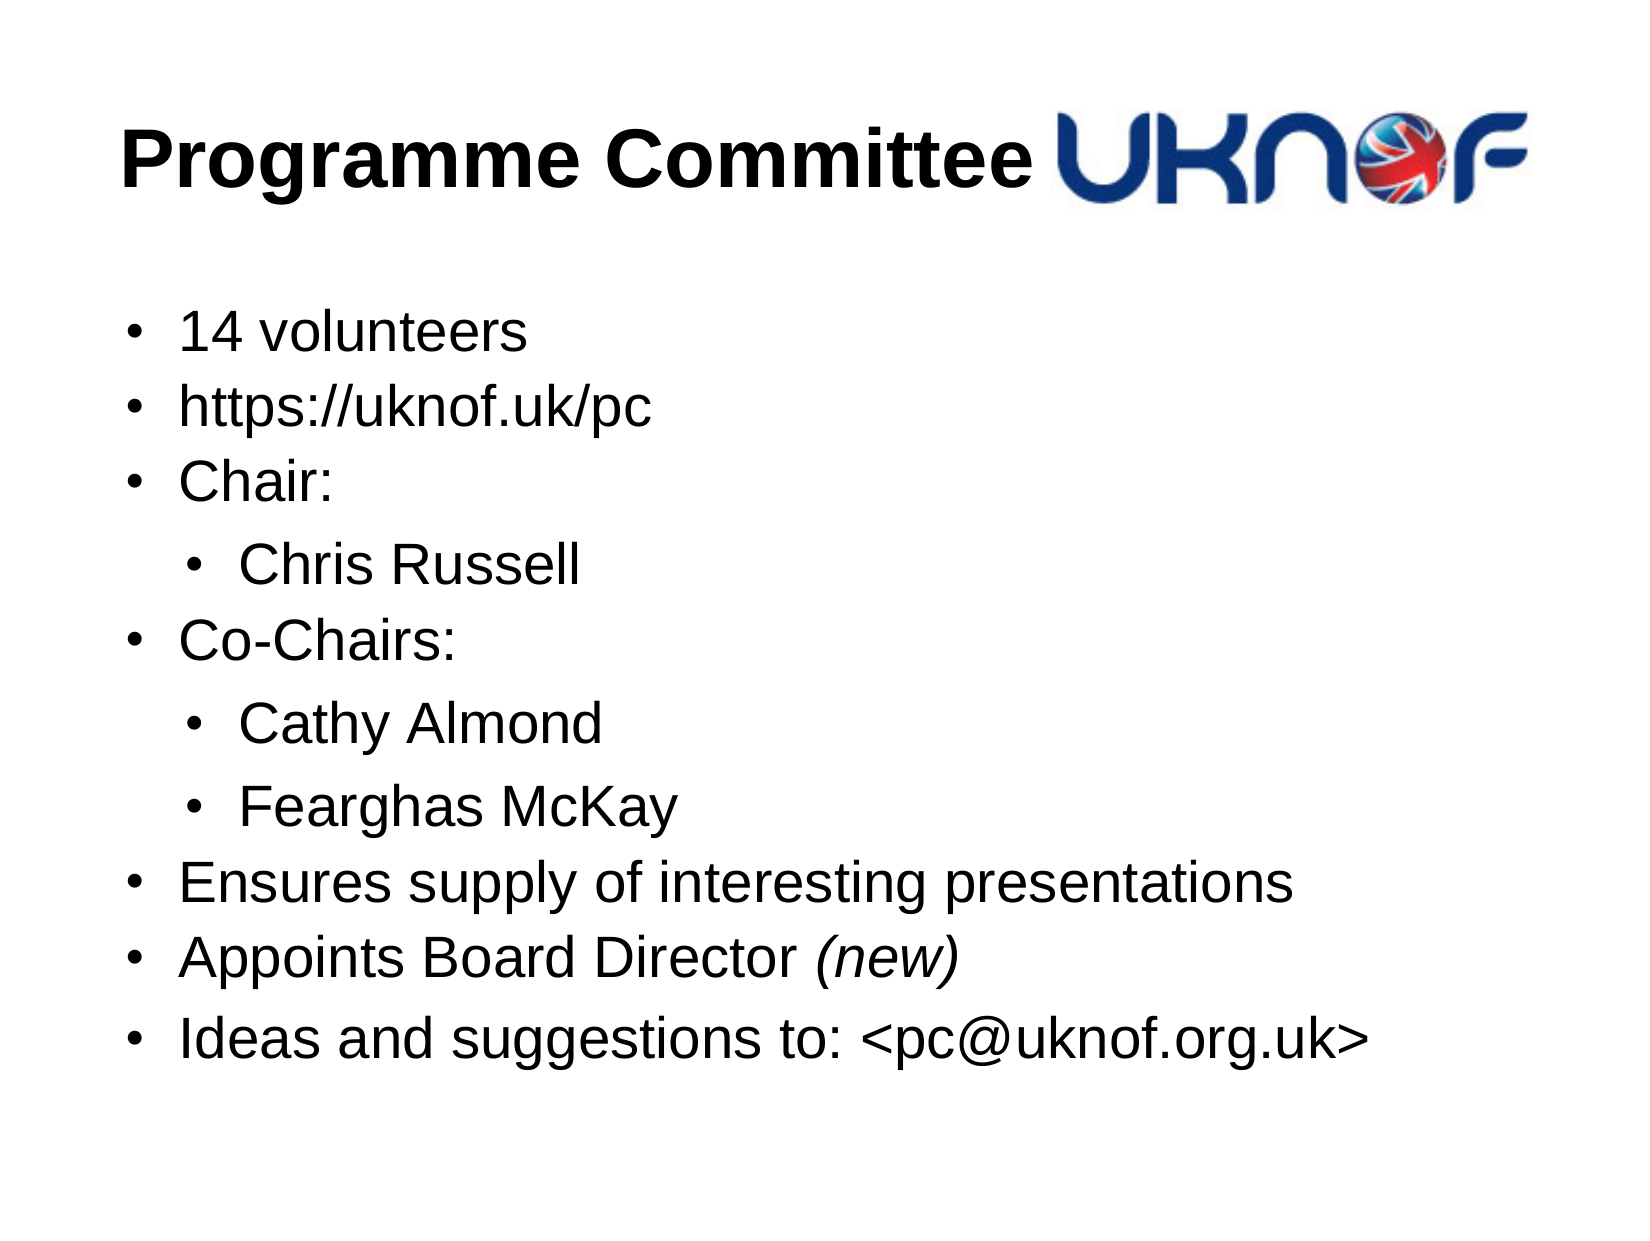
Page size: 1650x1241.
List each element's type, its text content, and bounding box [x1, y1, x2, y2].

title Programme Committee [88, 37, 1066, 281]
picture [1066, 93, 1536, 225]
list 14 volunteers https://uknof.uk/pc Chair: Chris Russell Co-Chairs: Cathy Almond Fearghas McKay Ensures supply of interesting presentations Appoints Board Director (new) Ideas and suggestions to: <pc@uknof.org.uk> [124, 304, 1527, 1204]
